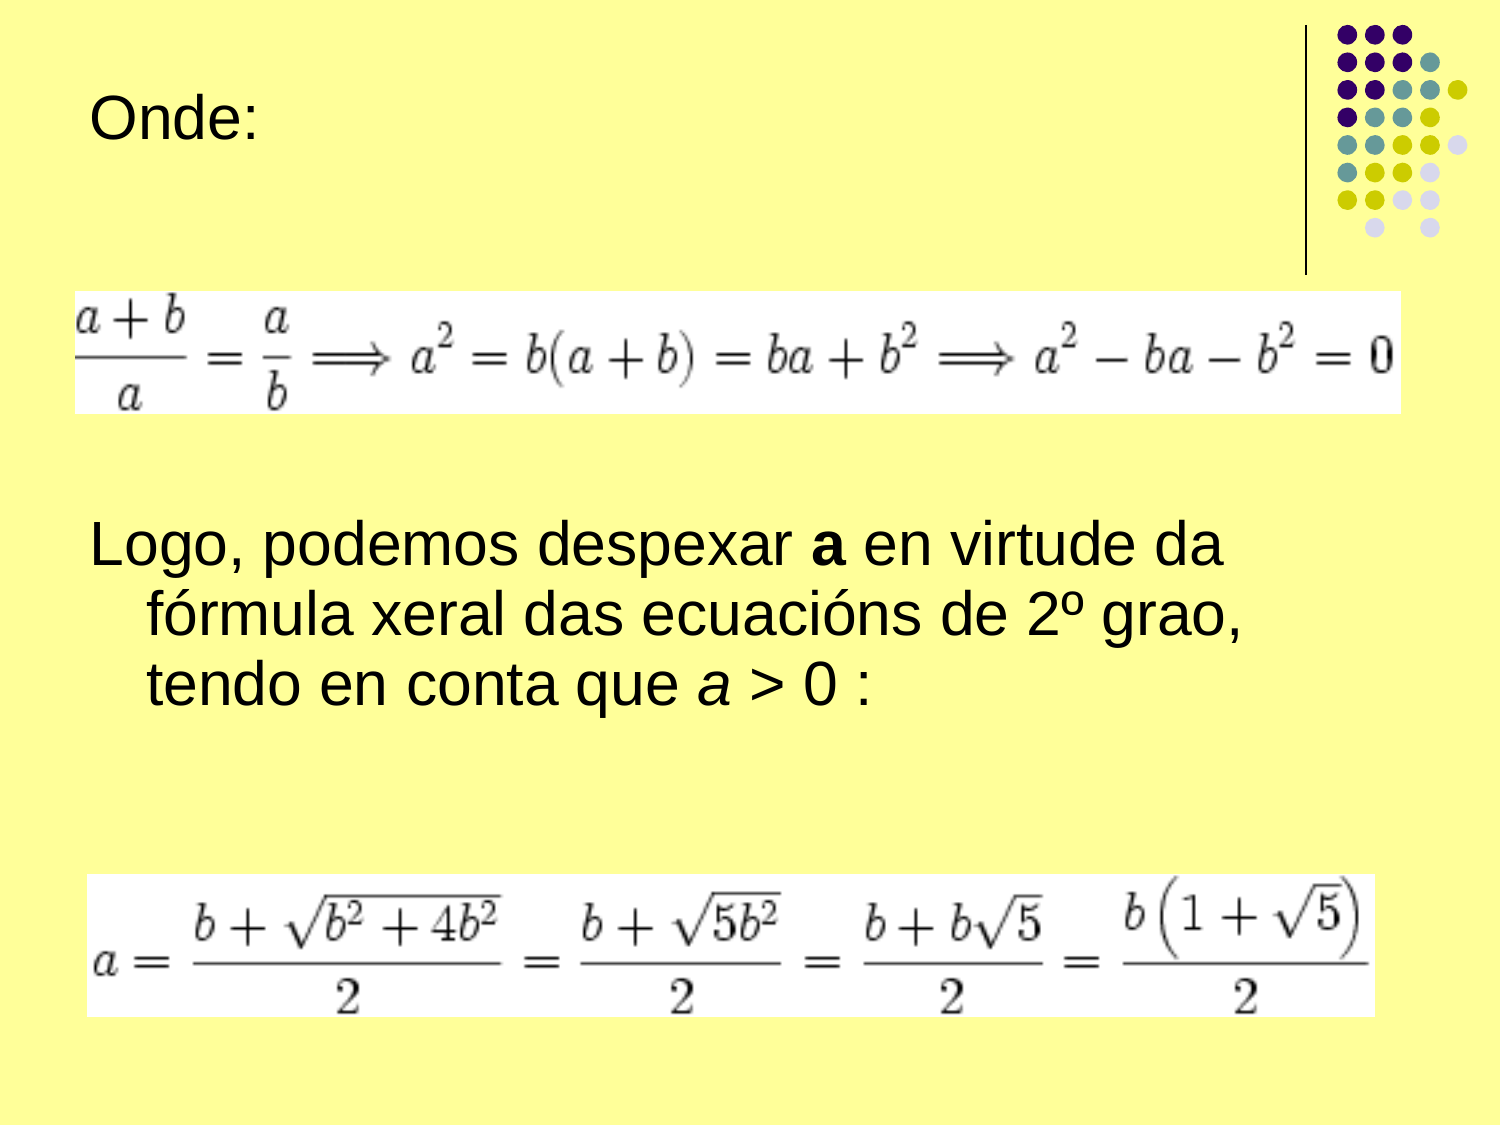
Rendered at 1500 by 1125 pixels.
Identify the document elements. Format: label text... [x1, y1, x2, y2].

picture [75, 291, 1401, 414]
picture [87, 874, 1375, 1017]
list Onde: Logo, podemos despexar a en virtude da fórmula xeral das ecuacións de 2º grao, tendo en conta que a > 0 : [75, 74, 1426, 812]
